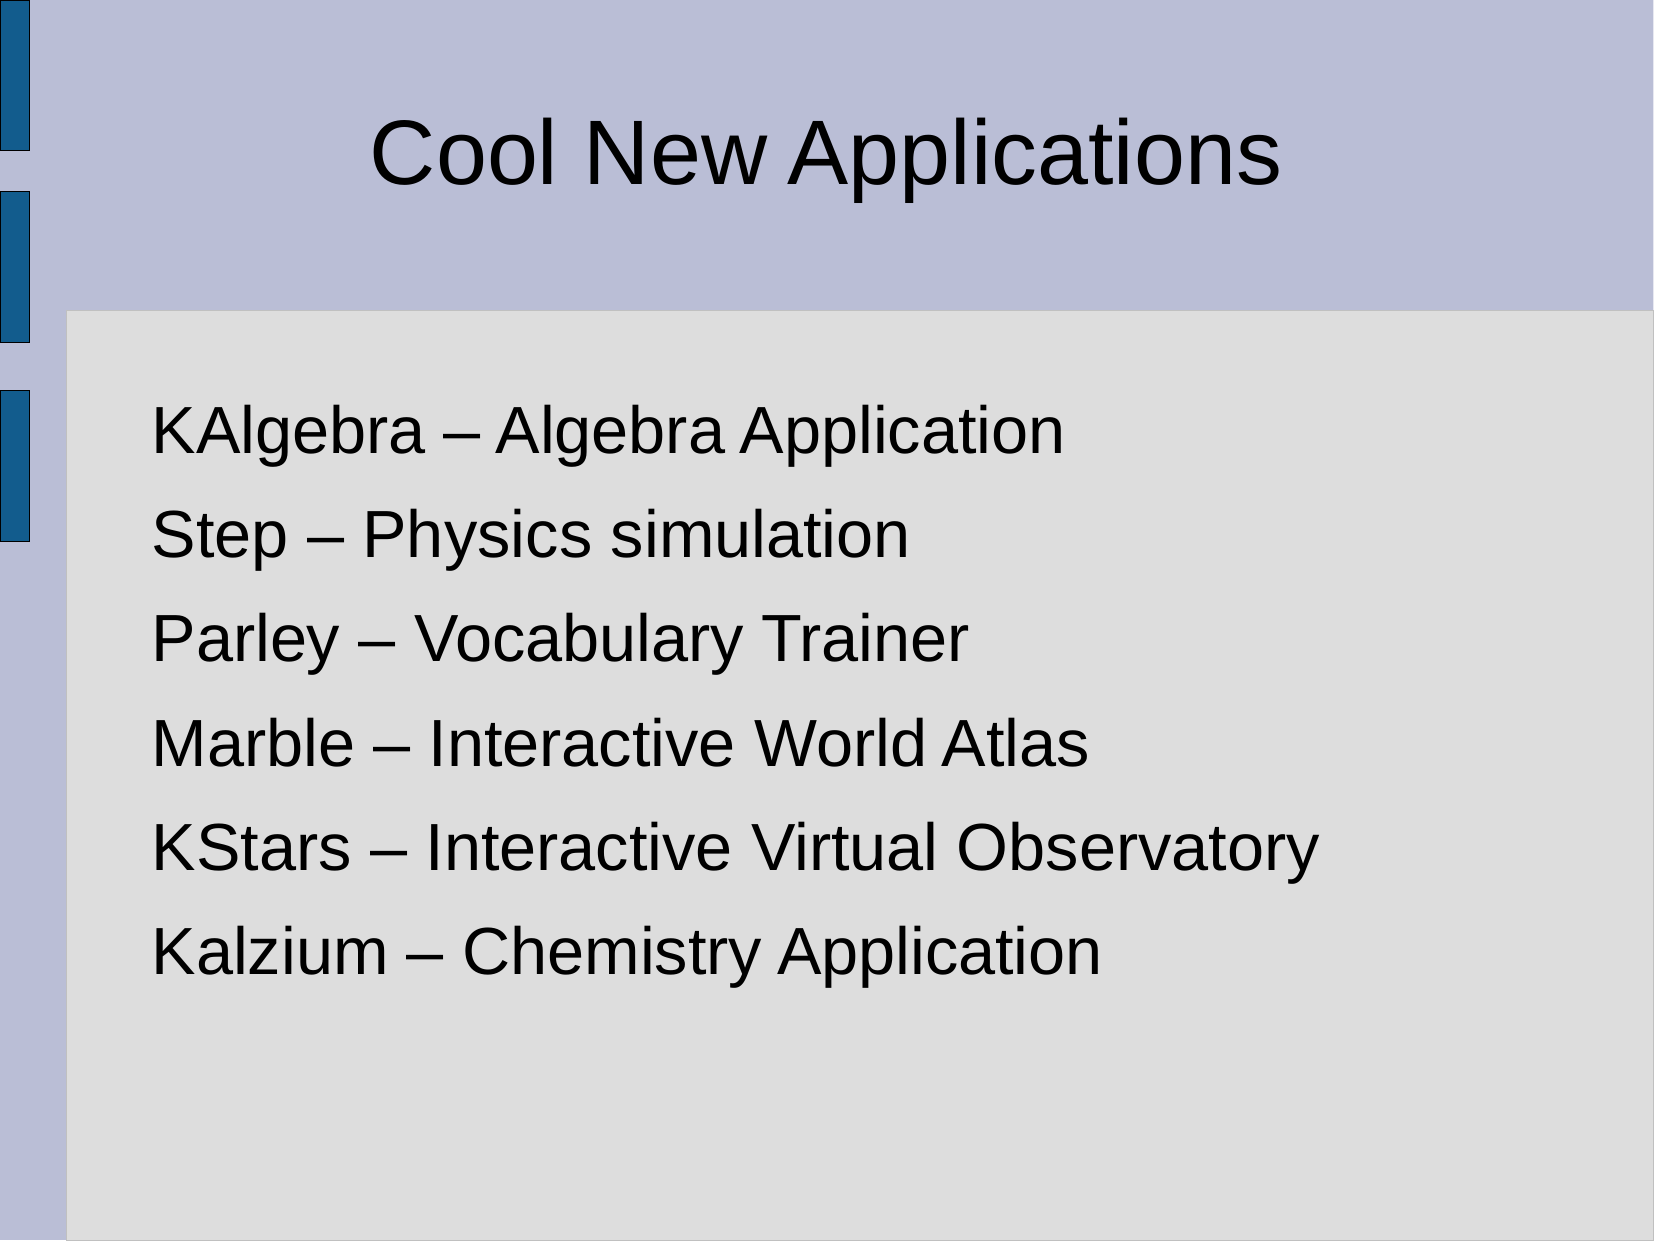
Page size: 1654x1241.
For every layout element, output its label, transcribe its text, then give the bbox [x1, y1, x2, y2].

text_box KAlgebra – Algebra Application Step – Physics simulation Parley – Vocabulary Trainer Marble – Interactive World Atlas KStars – Interactive Virtual Observatory Kalzium – Chemistry Application [101, 385, 1590, 997]
text_box Cool New Applications [82, 94, 1571, 212]
